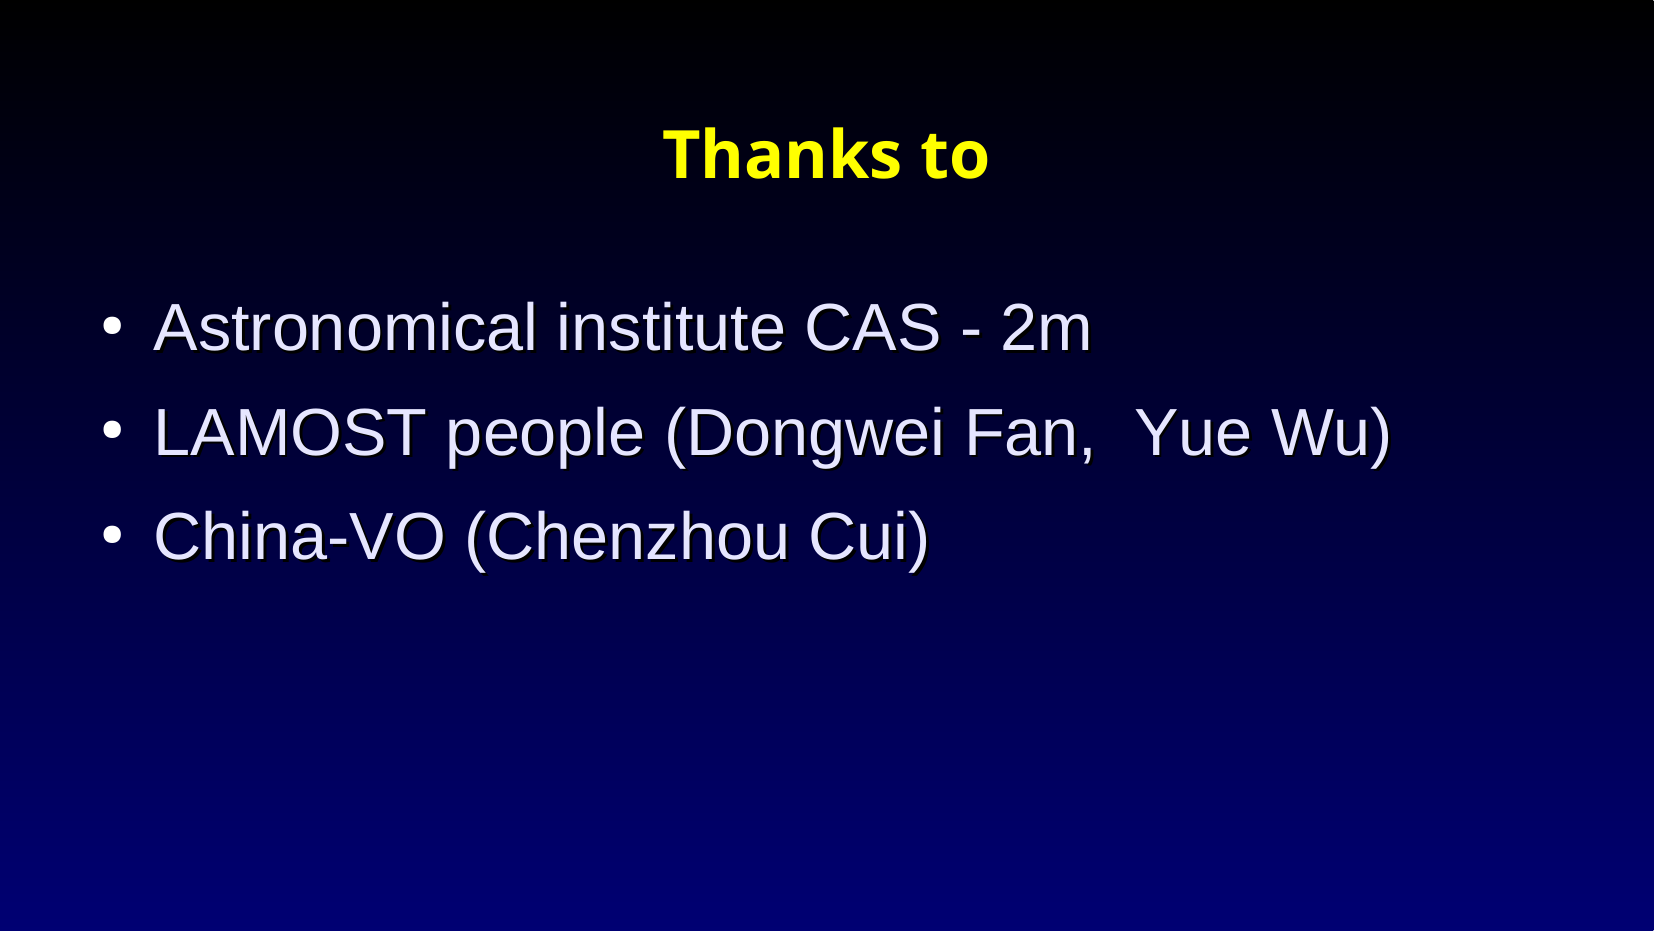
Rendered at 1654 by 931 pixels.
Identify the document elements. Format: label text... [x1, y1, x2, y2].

title Thanks to [82, 49, 1571, 257]
list Astronomical institute CAS - 2m LAMOST people (Dongwei Fan, Yue Wu) China-VO (Chenzhou Cui) [82, 290, 1571, 815]
